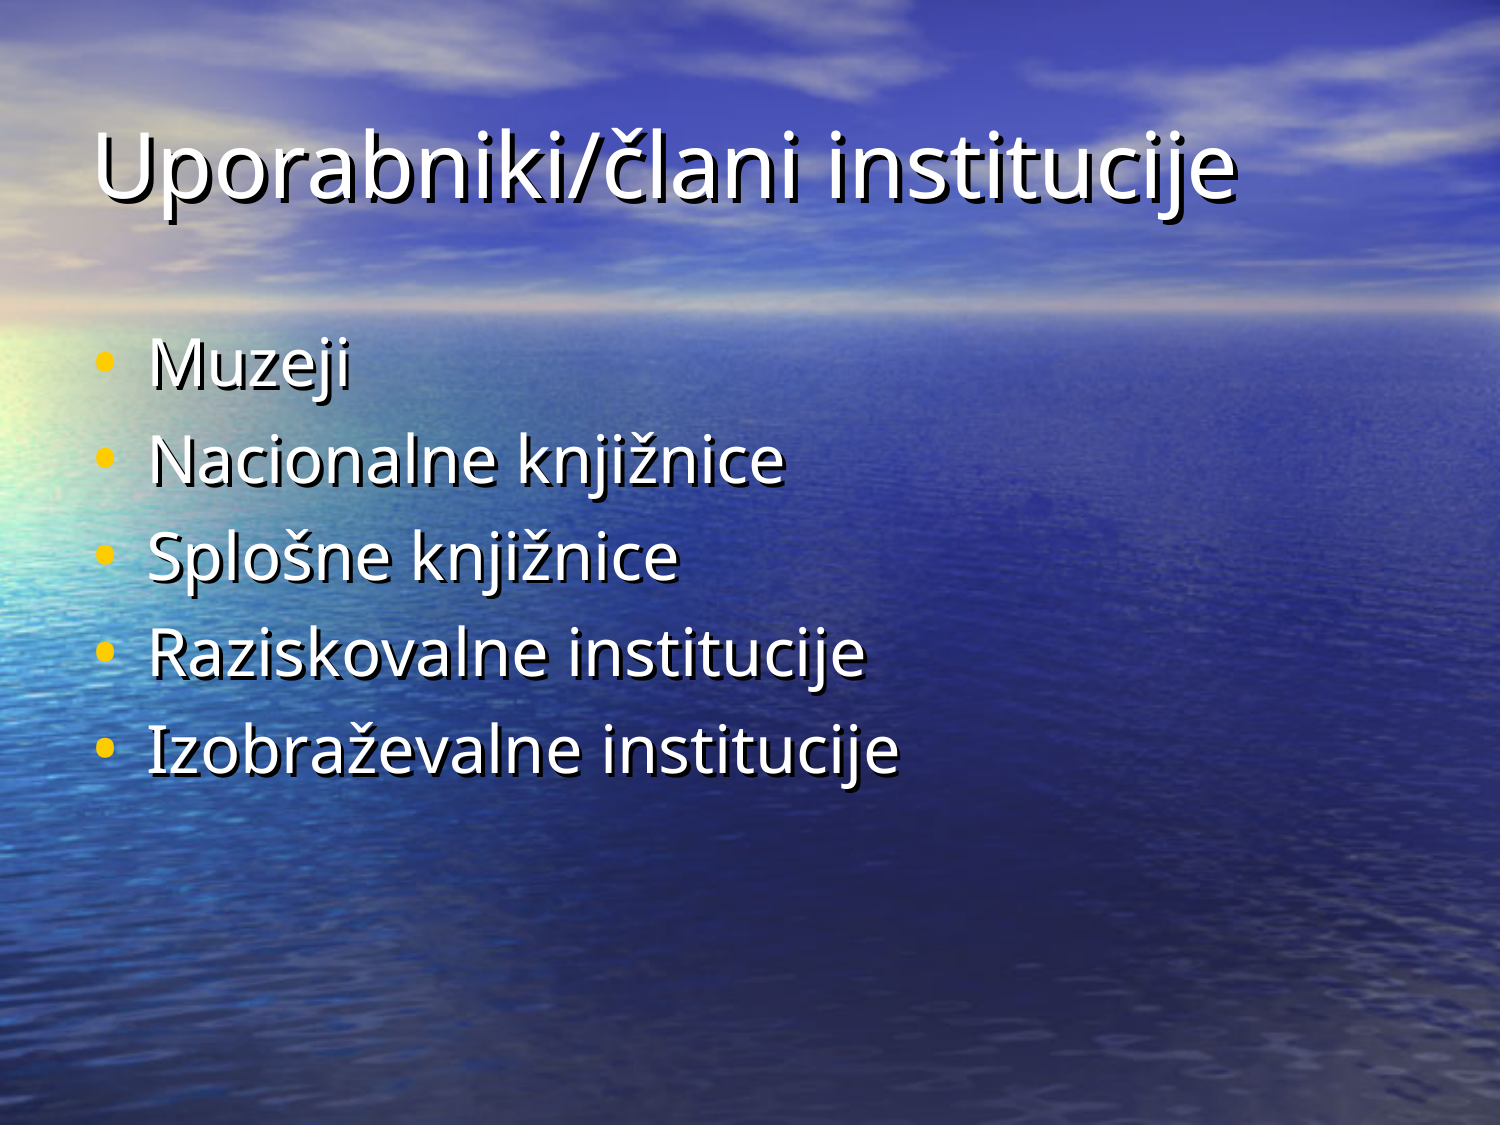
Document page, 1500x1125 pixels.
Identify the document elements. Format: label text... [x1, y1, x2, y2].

picture [0, 0, 1500, 1125]
list Muzeji Nacionalne knjižnice Splošne knjižnice Raziskovalne institucije Izobraževalne institucije [75, 312, 1426, 988]
title Uporabniki/člani institucije [75, 47, 1426, 276]
